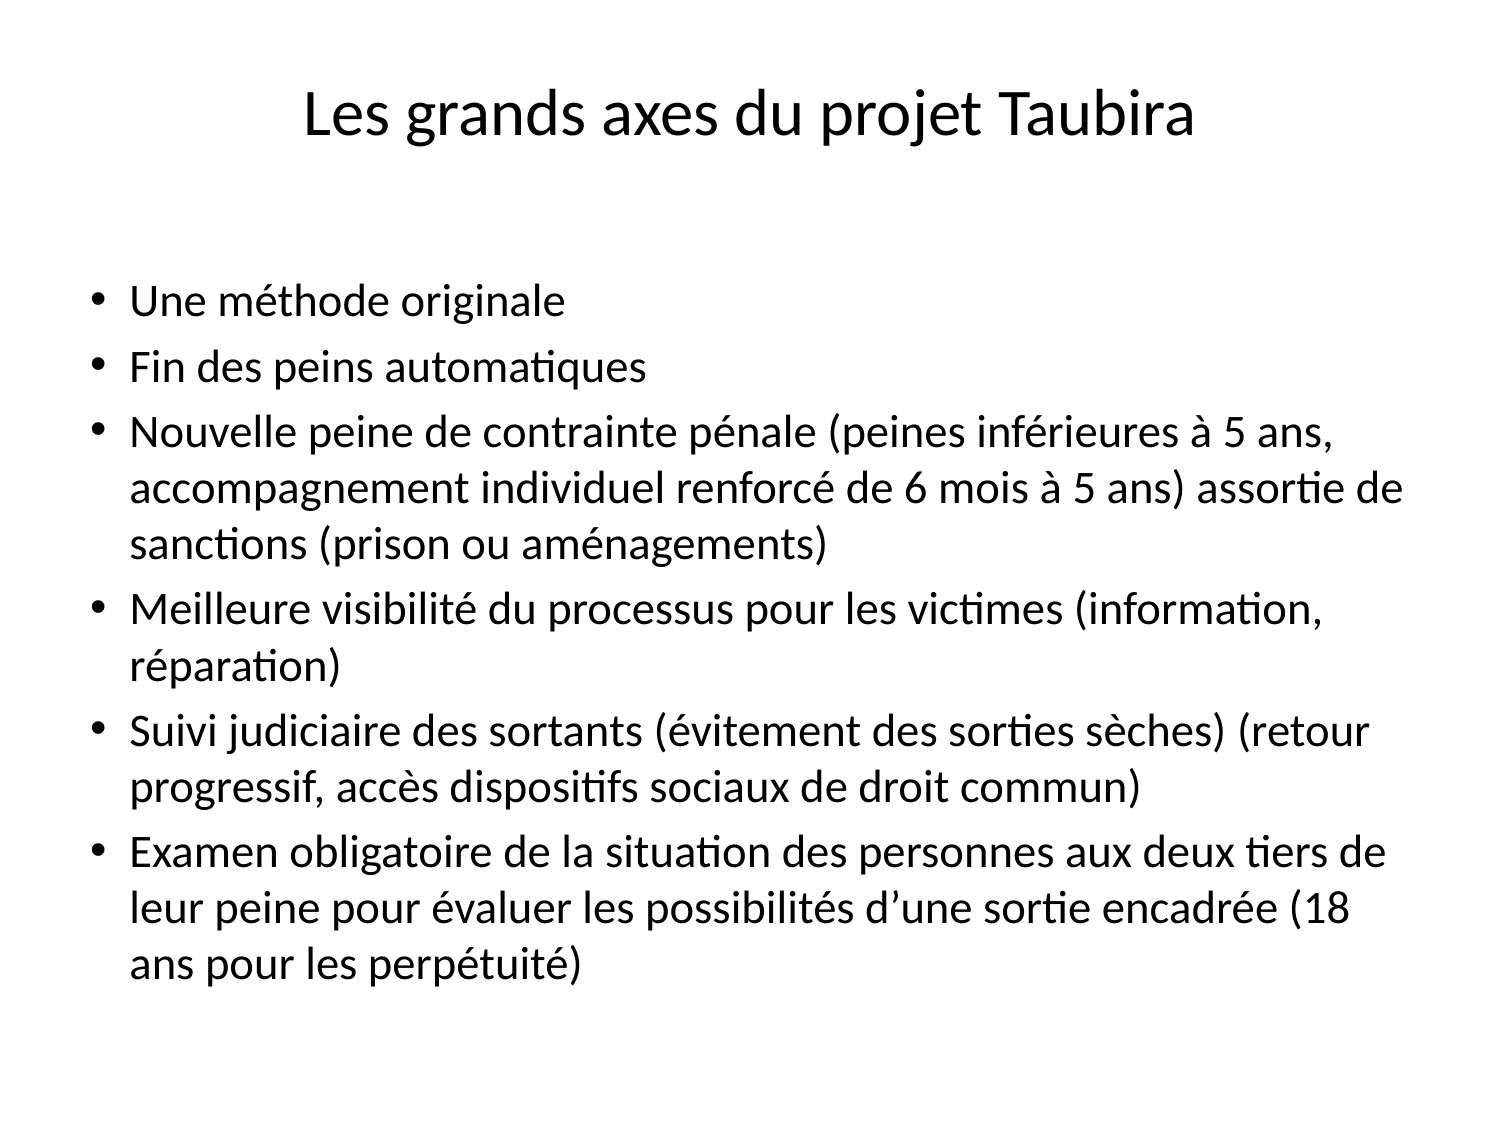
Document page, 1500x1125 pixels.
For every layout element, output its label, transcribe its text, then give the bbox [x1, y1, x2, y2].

list Une méthode originale Fin des peins automatiques Nouvelle peine de contrainte pénale (peines inférieures à 5 ans, accompagnement individuel renforcé de 6 mois à 5 ans) assortie de sanctions (prison ou aménagements) Meilleure visibilité du processus pour les victimes (information, réparation) Suivi judiciaire des sortants (évitement des sorties sèches) (retour progressif, accès dispositifs sociaux de droit commun) Examen obligatoire de la situation des personnes aux deux tiers de leur peine pour évaluer les possibilités d’une sortie encadrée (18 ans pour les perpétuité) [75, 262, 1425, 1005]
title Les grands axes du projet Taubira [75, 45, 1425, 173]
